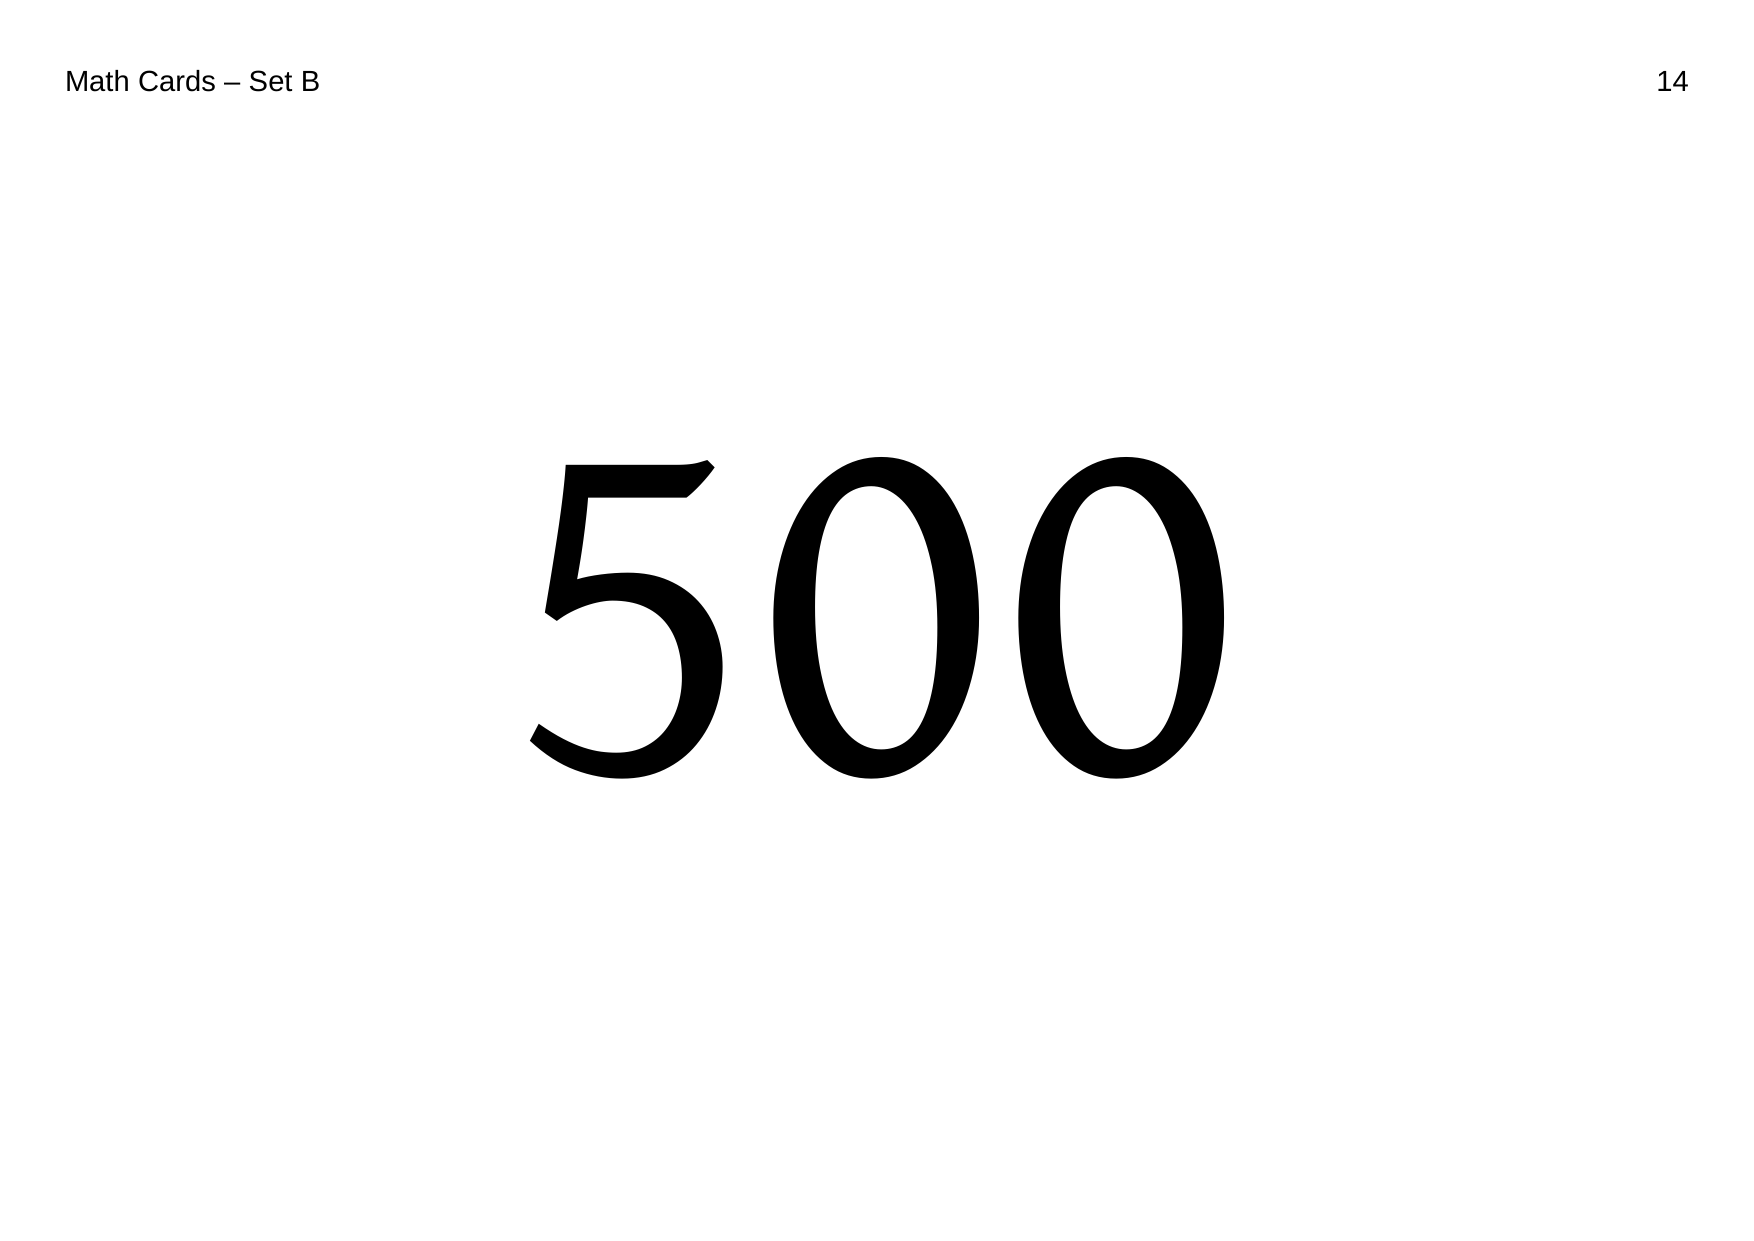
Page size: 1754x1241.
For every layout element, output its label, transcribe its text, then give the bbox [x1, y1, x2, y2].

text_box 500 [504, 318, 1250, 922]
text_box 14 [1650, 59, 1695, 104]
text_box Math Cards – Set B [59, 59, 328, 104]
